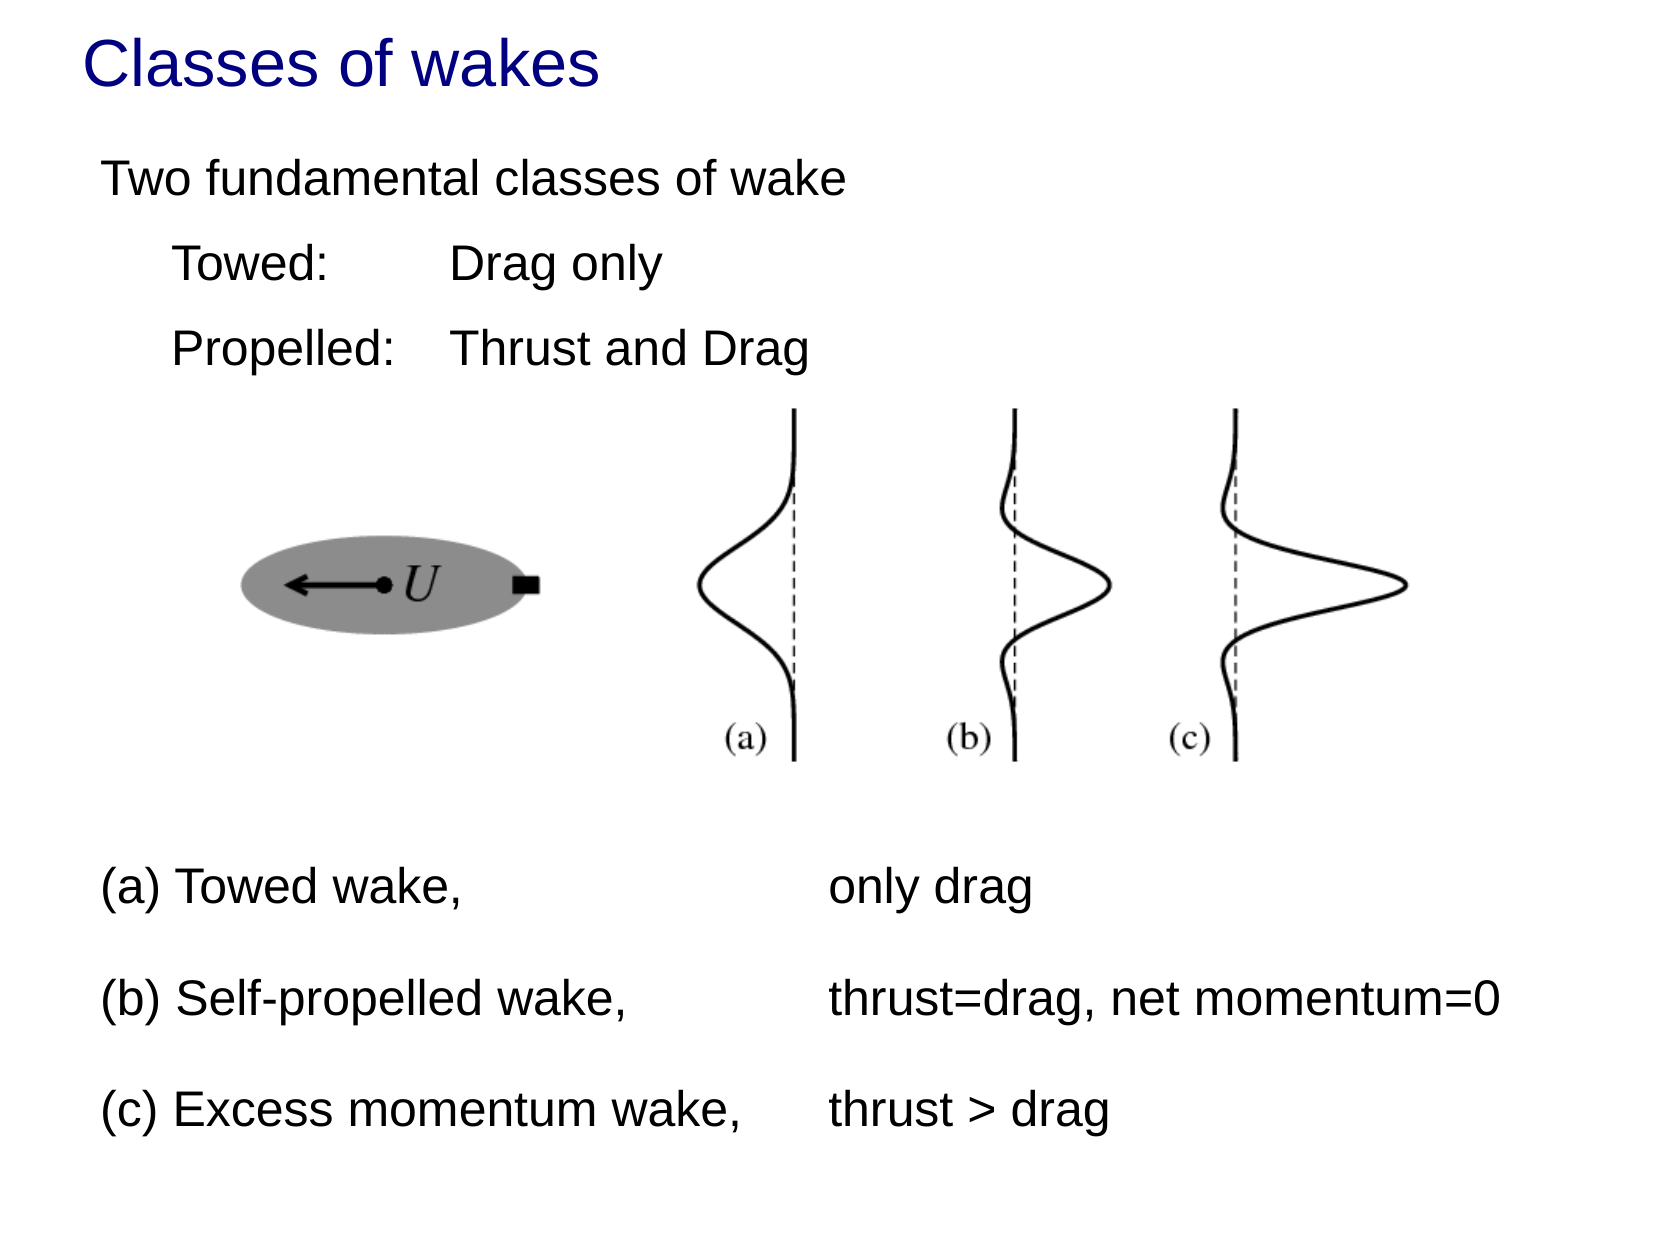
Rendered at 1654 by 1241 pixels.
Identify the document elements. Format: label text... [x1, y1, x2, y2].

title Classes of wakes [82, 7, 1613, 120]
list Two fundamental classes of wake Towed: Drag only Propelled: Thrust and Drag (a) Towed wake, only drag (b) Self-propelled wake, thrust=drag, net momentum=0 (c) Excess momentum wake, thrust > drag [82, 150, 1557, 1163]
